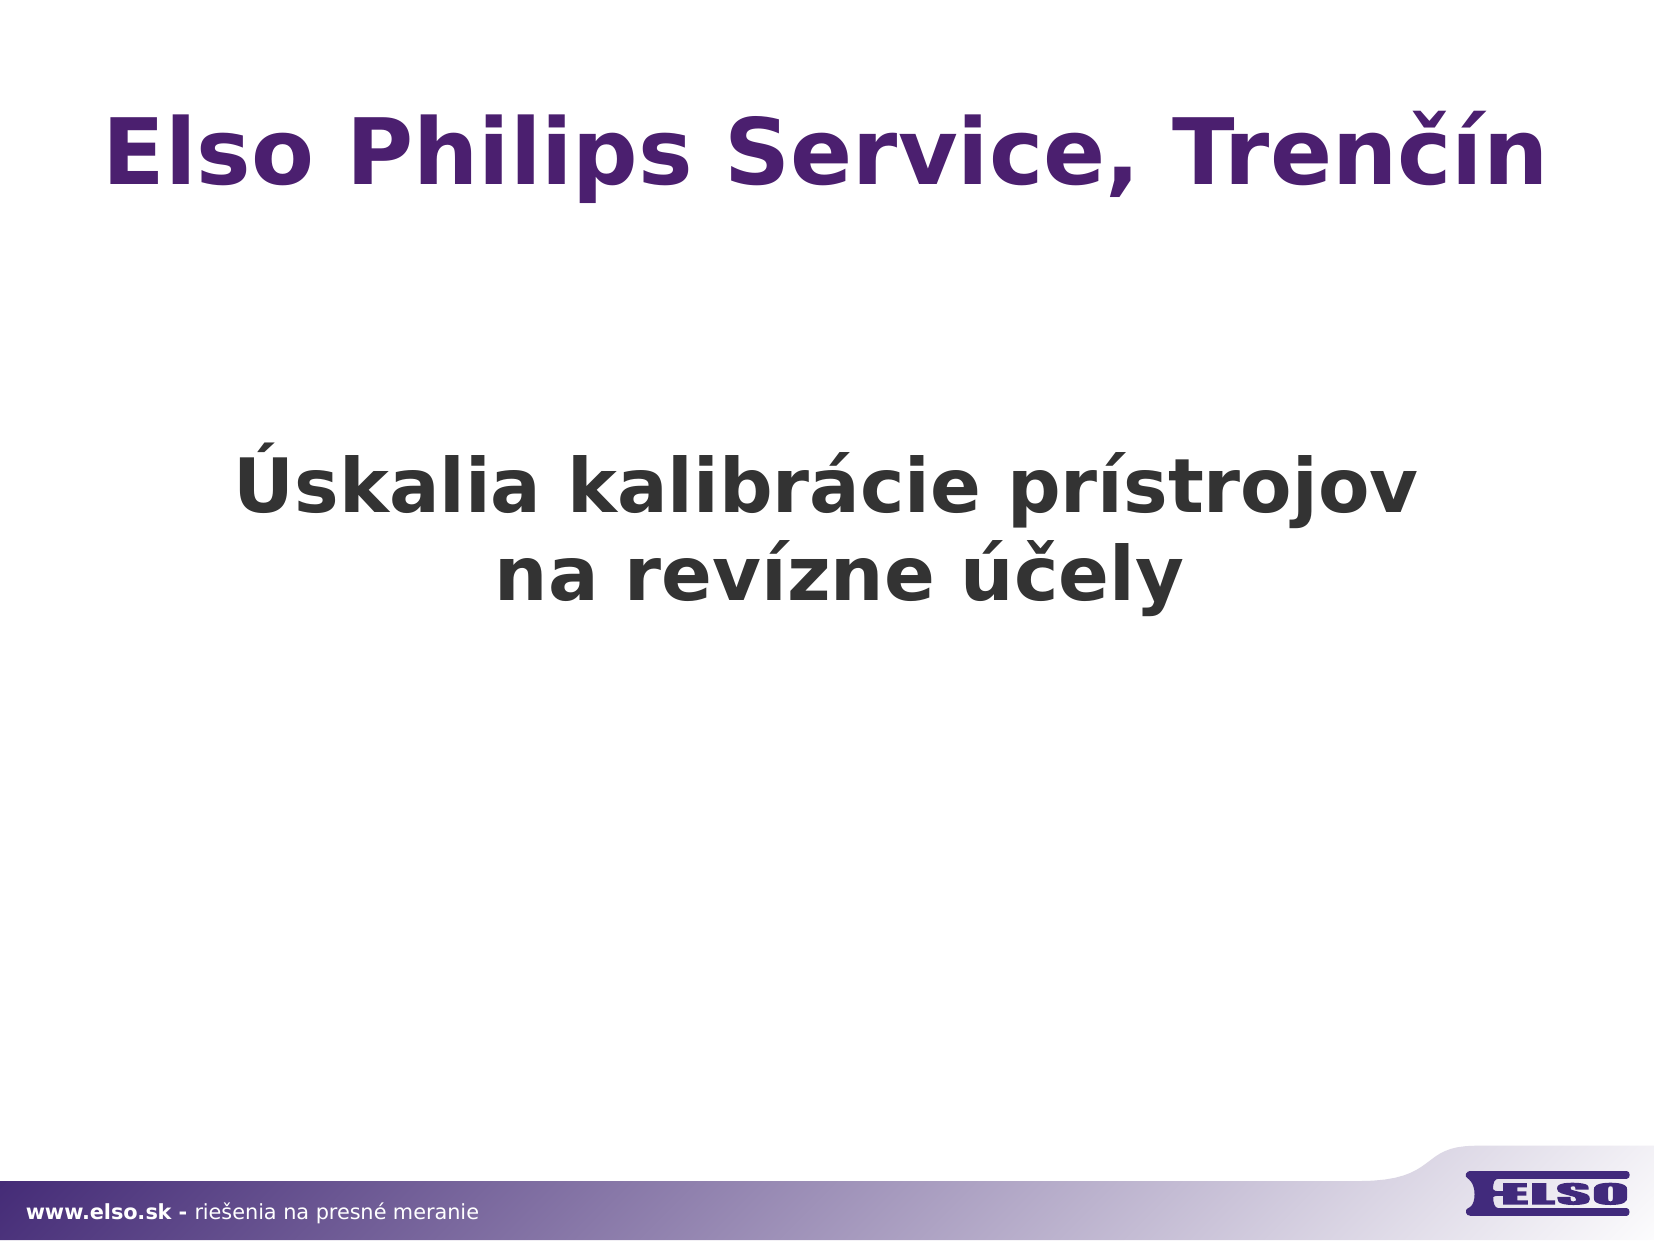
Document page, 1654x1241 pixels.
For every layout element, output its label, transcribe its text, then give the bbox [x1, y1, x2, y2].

subtitle Úskalia kalibrácie prístrojov na revízne účely Marián Hubinský [82, 337, 1571, 957]
title Elso Philips Service, Trenčín [82, 99, 1571, 207]
